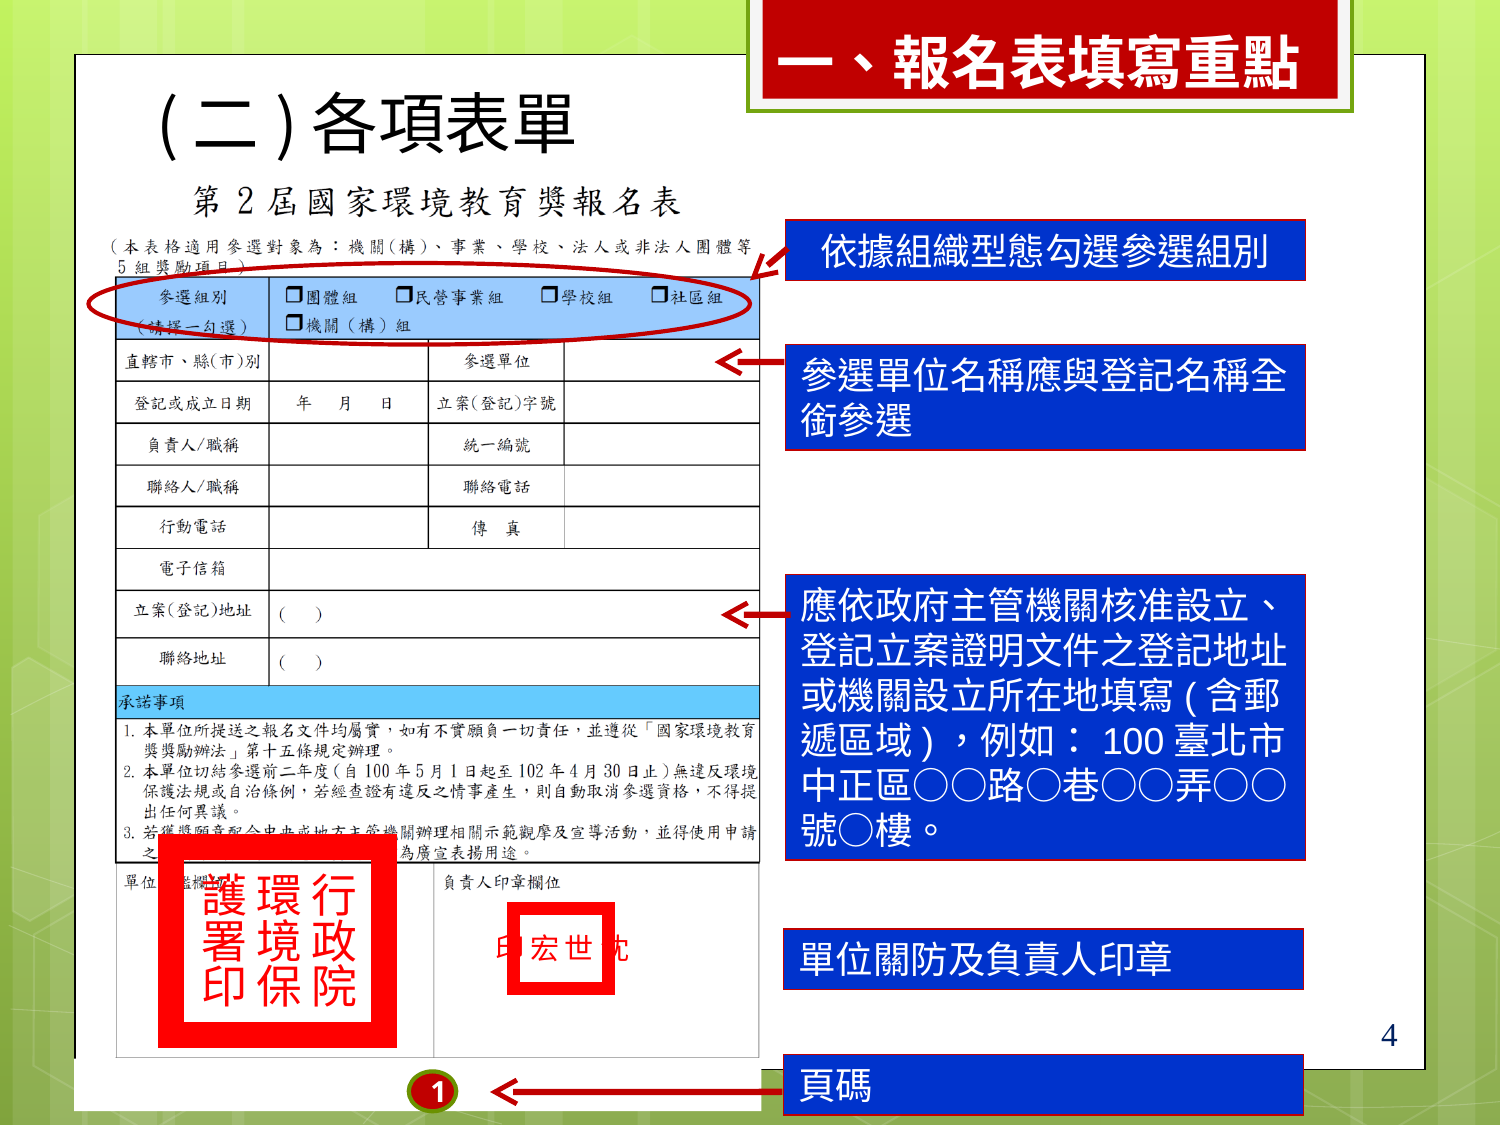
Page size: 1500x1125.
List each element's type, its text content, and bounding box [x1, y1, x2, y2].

text_box 應依政府主管機關核准設立、登記立案證明文件之登記地址或機關設立所在地填寫(含郵遞區域)，例如：100臺北市中正區○○路○巷○○弄○○號○樓。 [785, 574, 1306, 860]
text_box 一、報名表填寫重點 [749, 0, 1316, 104]
text_box 1 [408, 1071, 457, 1112]
title (二)各項表單 [72, 45, 663, 199]
picture [80, 169, 787, 1059]
text_box <編號> [838, 1003, 1413, 1064]
text_box 依據組織型態勾選參選組別 [785, 219, 1306, 281]
text_box [74, 1058, 762, 1112]
text_box 單位關防及負責人印章 [783, 928, 1304, 990]
text_box 沈世宏印 [513, 908, 609, 989]
text_box 行政院環境保護署印 [171, 846, 384, 1035]
text_box 頁碼 [783, 1054, 1304, 1116]
text_box 參選單位名稱應與登記名稱全銜參選 [785, 344, 1306, 450]
